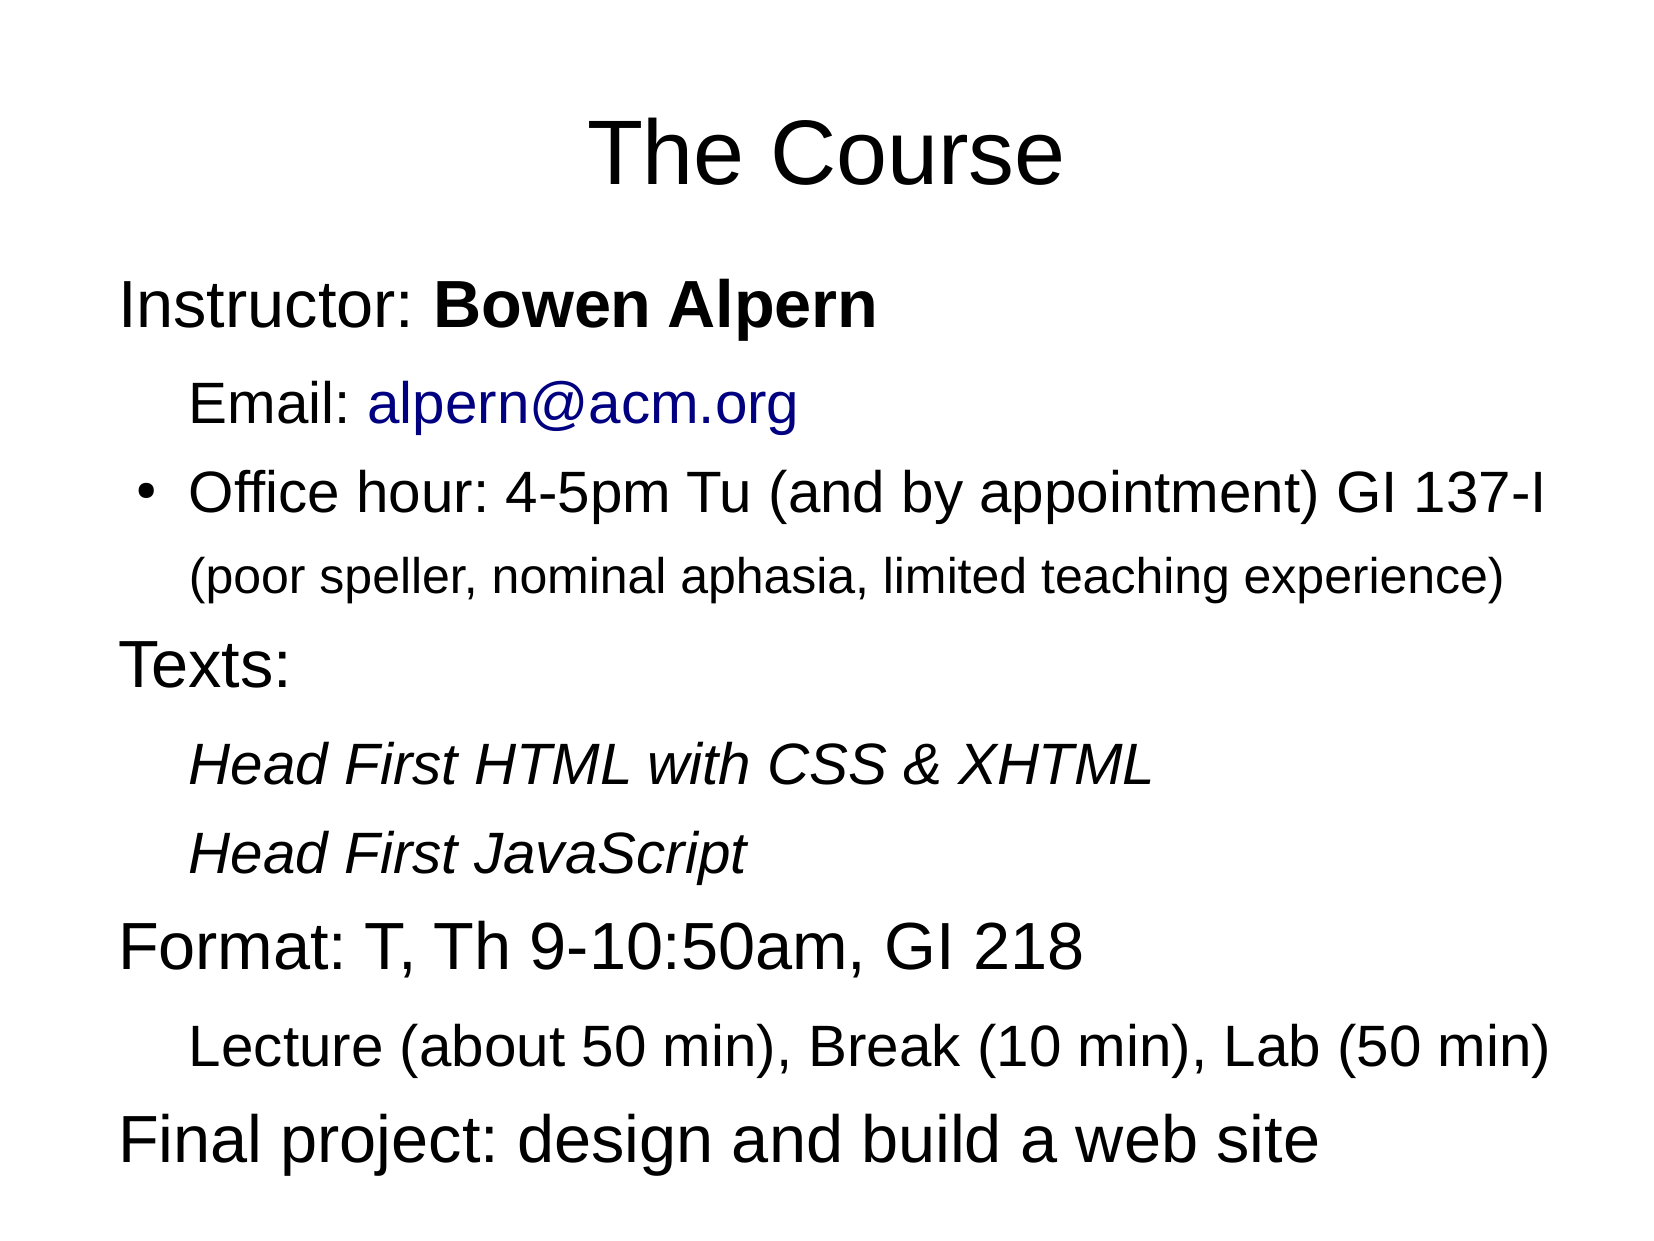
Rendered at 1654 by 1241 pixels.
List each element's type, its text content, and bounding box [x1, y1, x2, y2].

list Instructor: Bowen Alpern Email: alpern@acm.org Office hour: 4-5pm Tu (and by appointment) GI 137-I (poor speller, nominal aphasia, limited teaching experience) Texts: Head First HTML with CSS & XHTML Head First JavaScript Format: T, Th 9-10:50am, GI 218 Lecture (about 50 min), Break (10 min), Lab (50 min) Final project: design and build a web site [47, 266, 1619, 1176]
title The Course [82, 49, 1571, 257]
